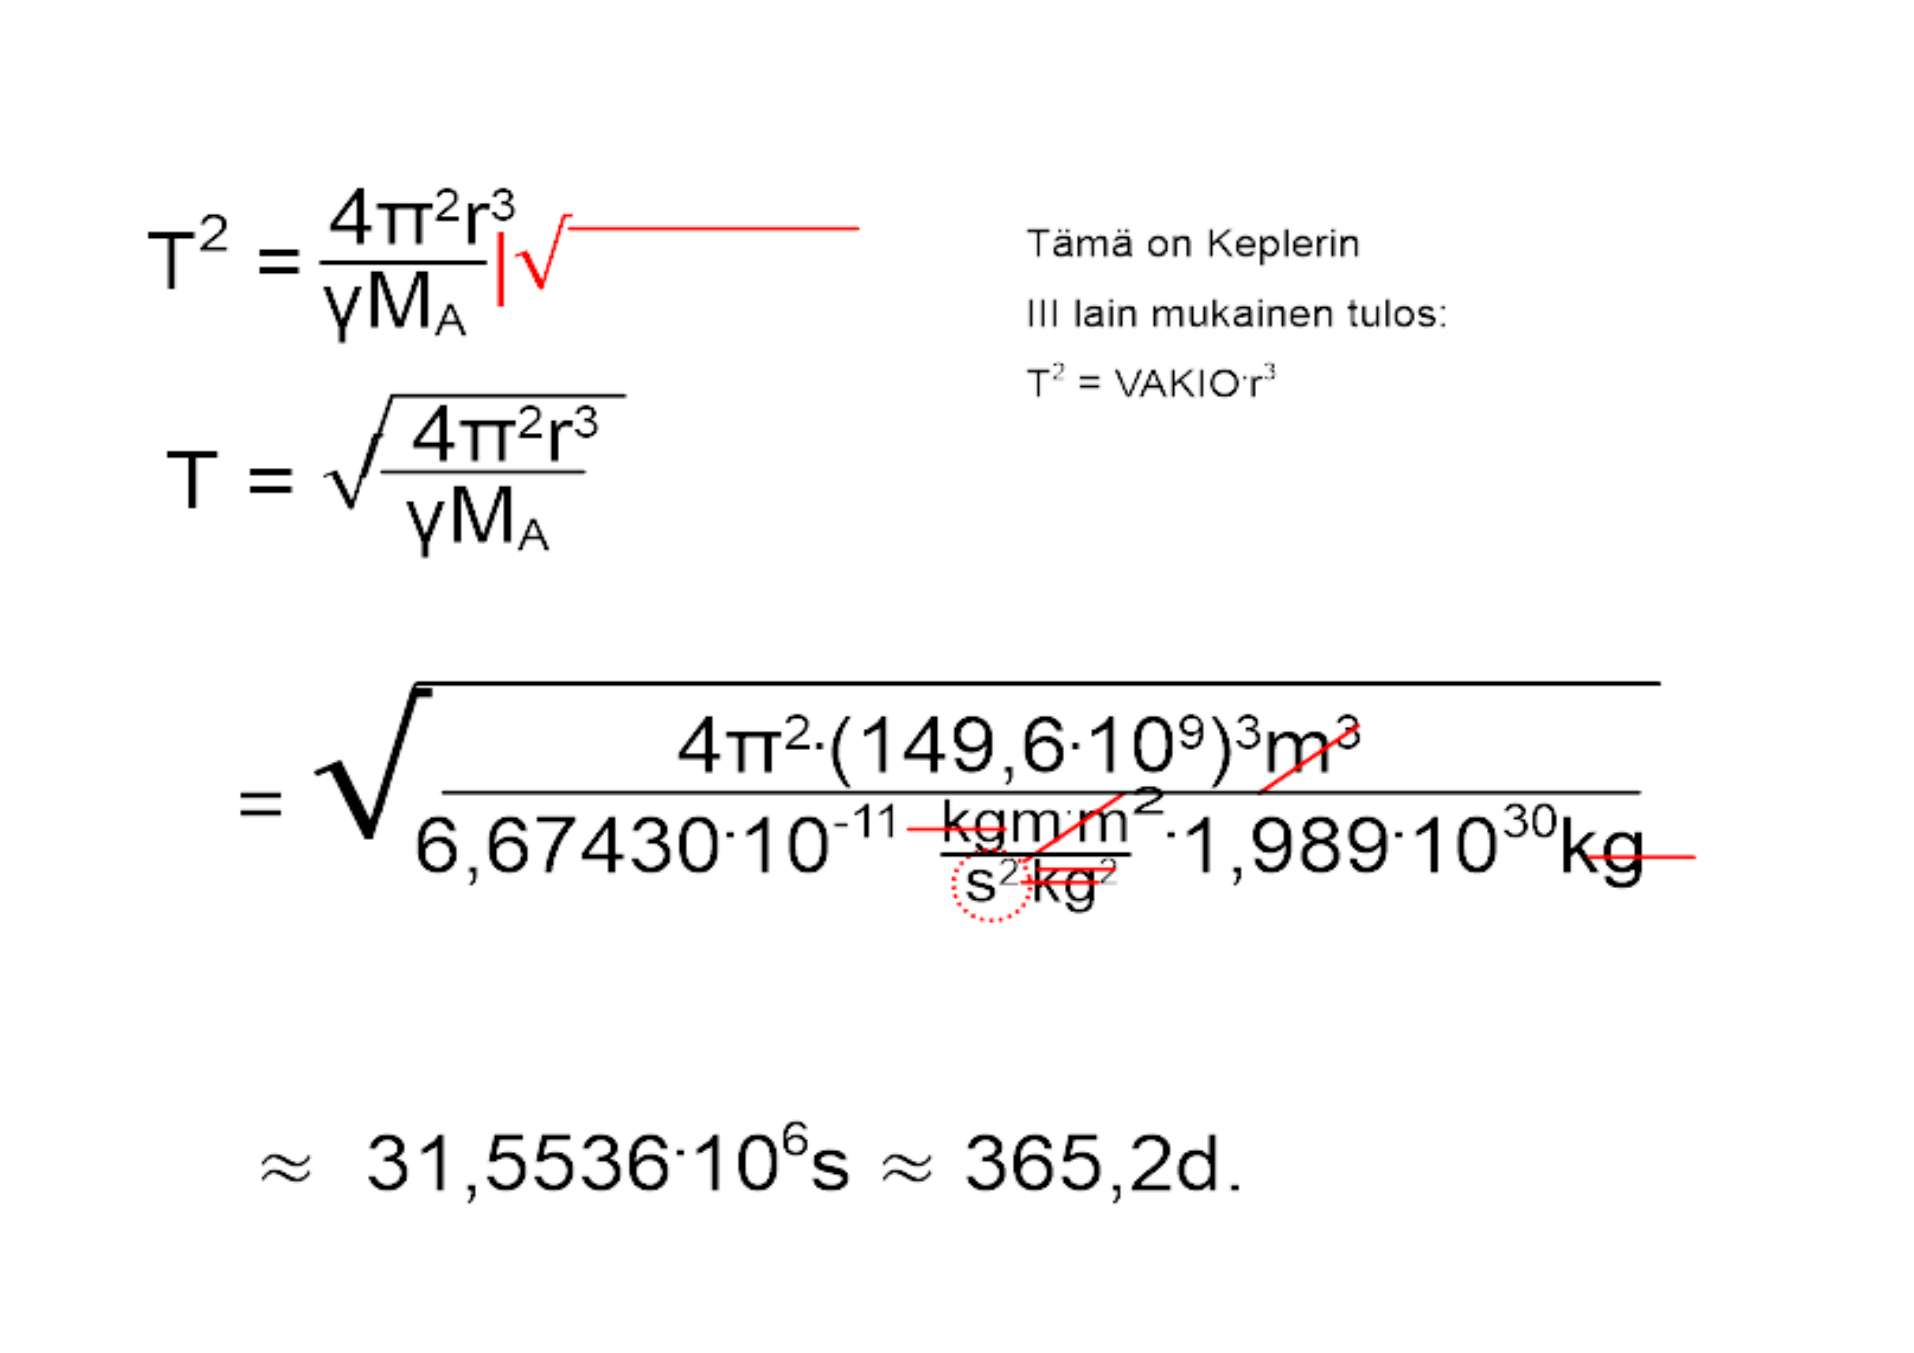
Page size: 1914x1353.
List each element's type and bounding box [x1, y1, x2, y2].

picture [73, 30, 1828, 1276]
